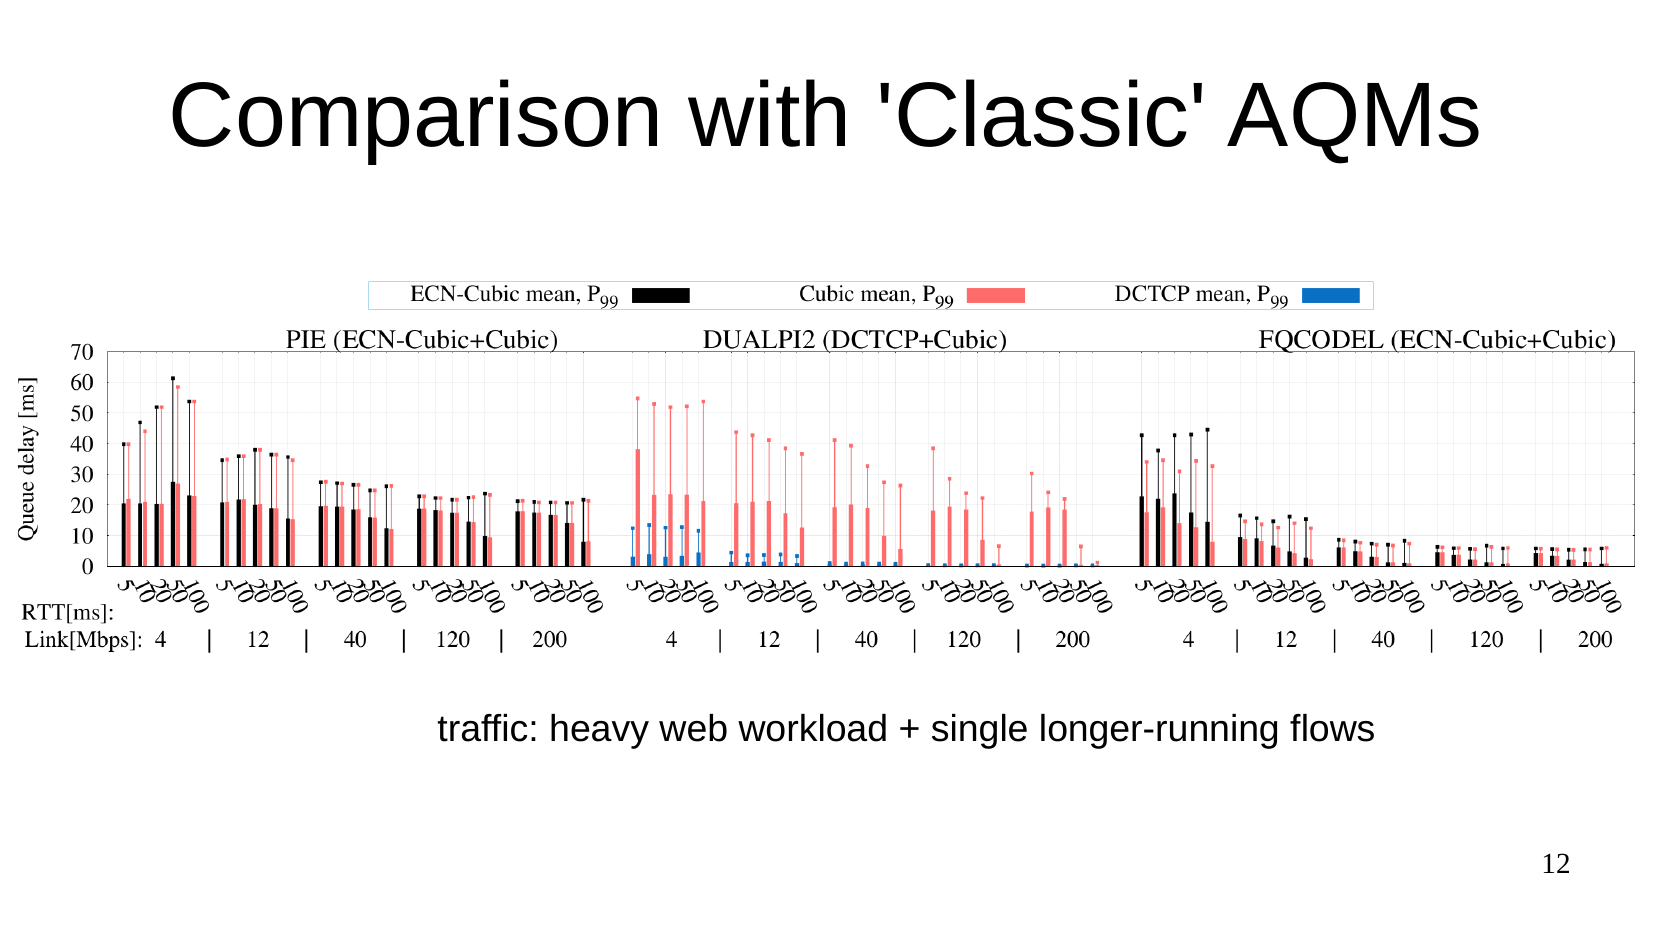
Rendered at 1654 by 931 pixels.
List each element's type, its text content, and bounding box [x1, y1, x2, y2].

text_box traffic: heavy web workload + single longer-running flows [422, 699, 1391, 757]
title Comparison with 'Classic' AQMs [82, 37, 1571, 193]
picture [0, 268, 1654, 662]
